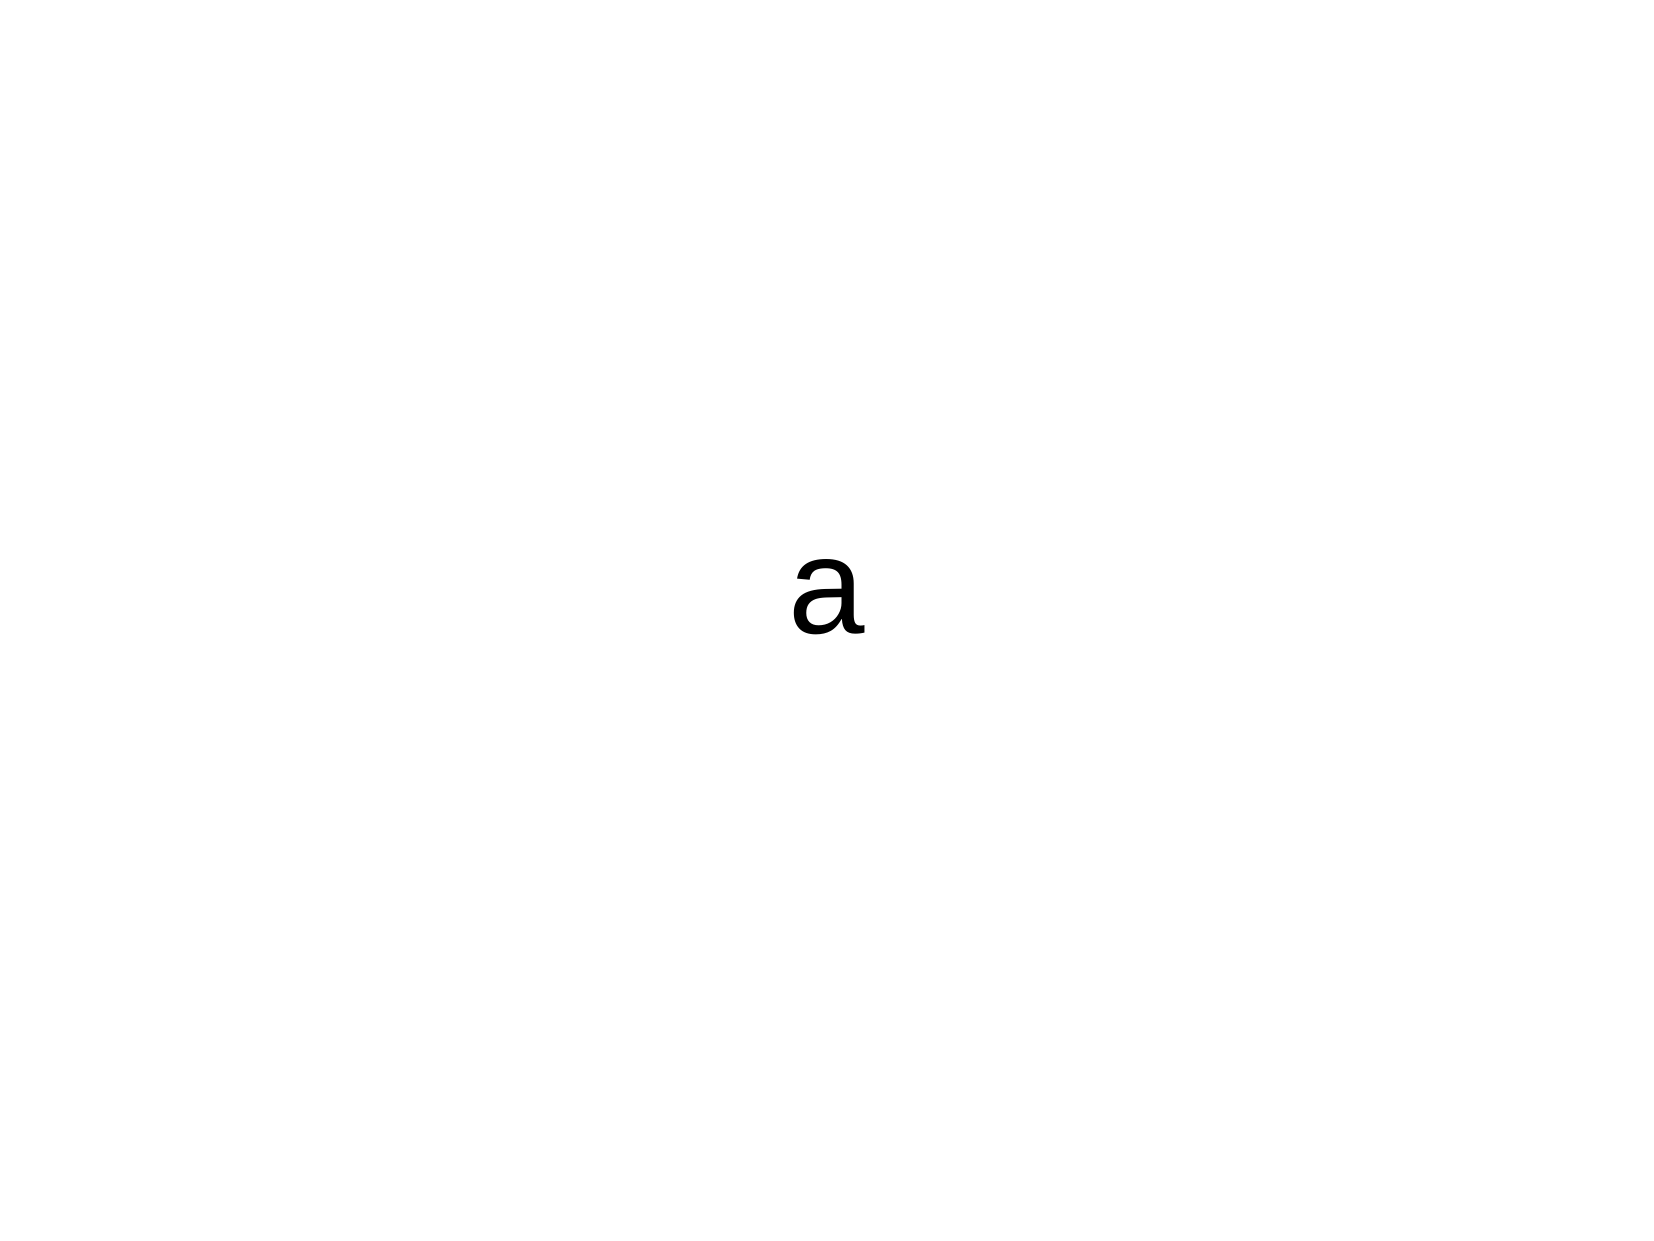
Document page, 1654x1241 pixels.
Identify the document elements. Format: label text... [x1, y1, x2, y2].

title a [82, 49, 1571, 1123]
